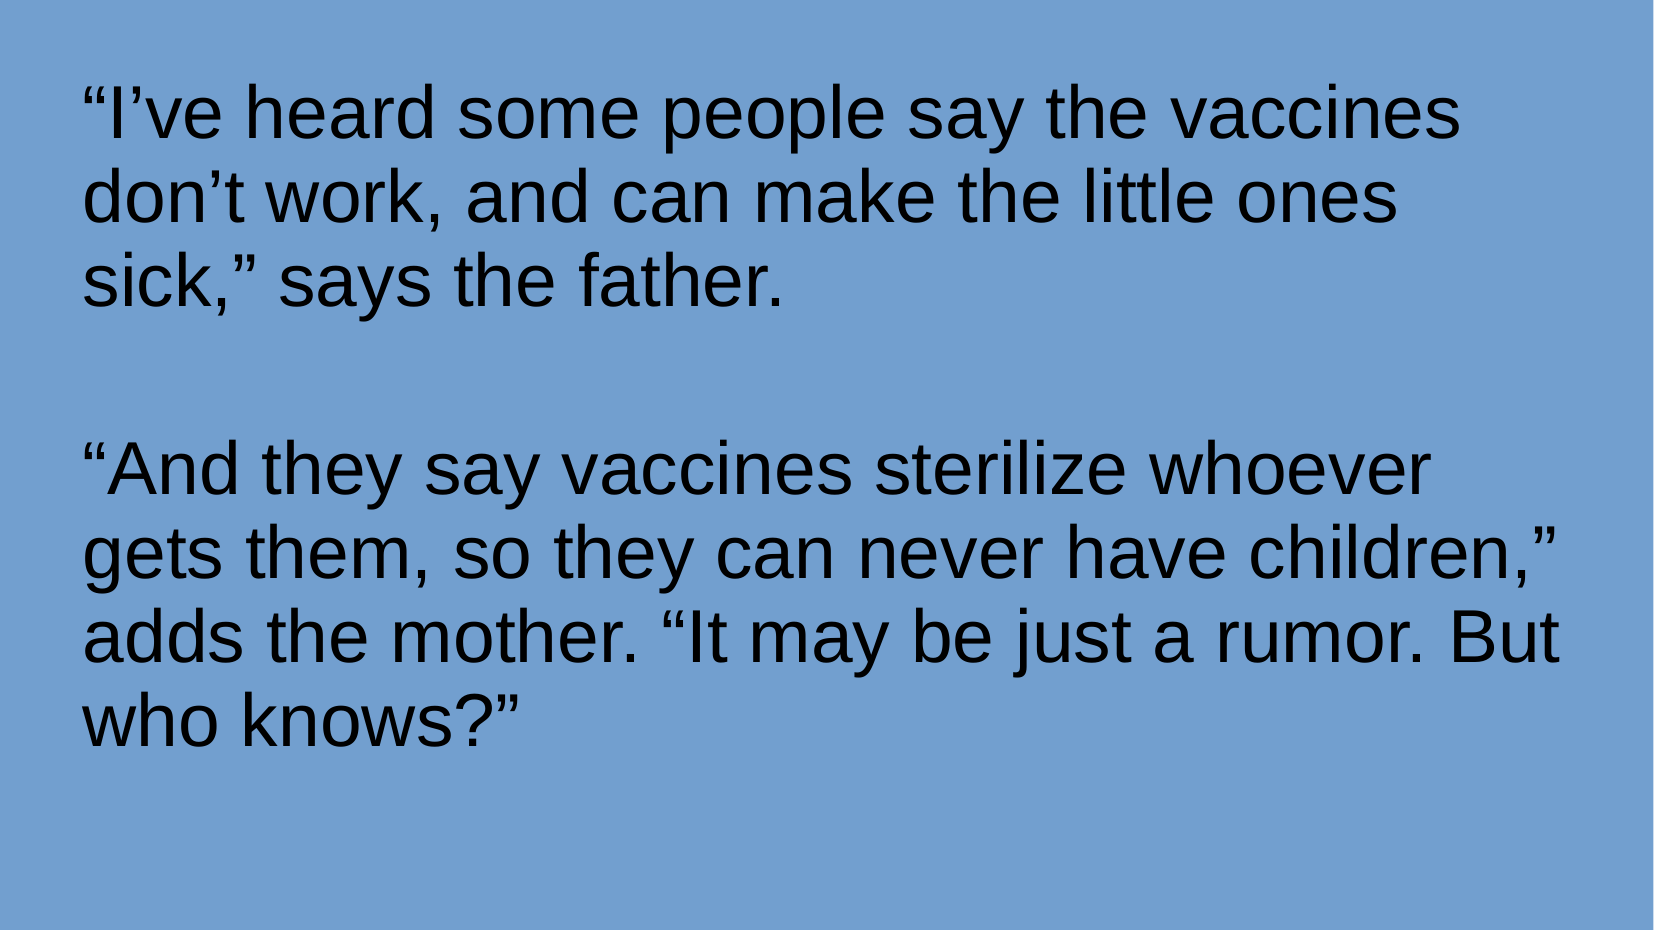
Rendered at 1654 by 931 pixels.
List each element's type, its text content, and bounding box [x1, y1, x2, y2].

list “I’ve heard some people say the vaccines don’t work, and can make the little ones sick,” says the father. “And they say vaccines sterilize whoever gets them, so they can never have children,” adds the mother. “It may be just a rumor. But who knows?” [82, 70, 1571, 886]
